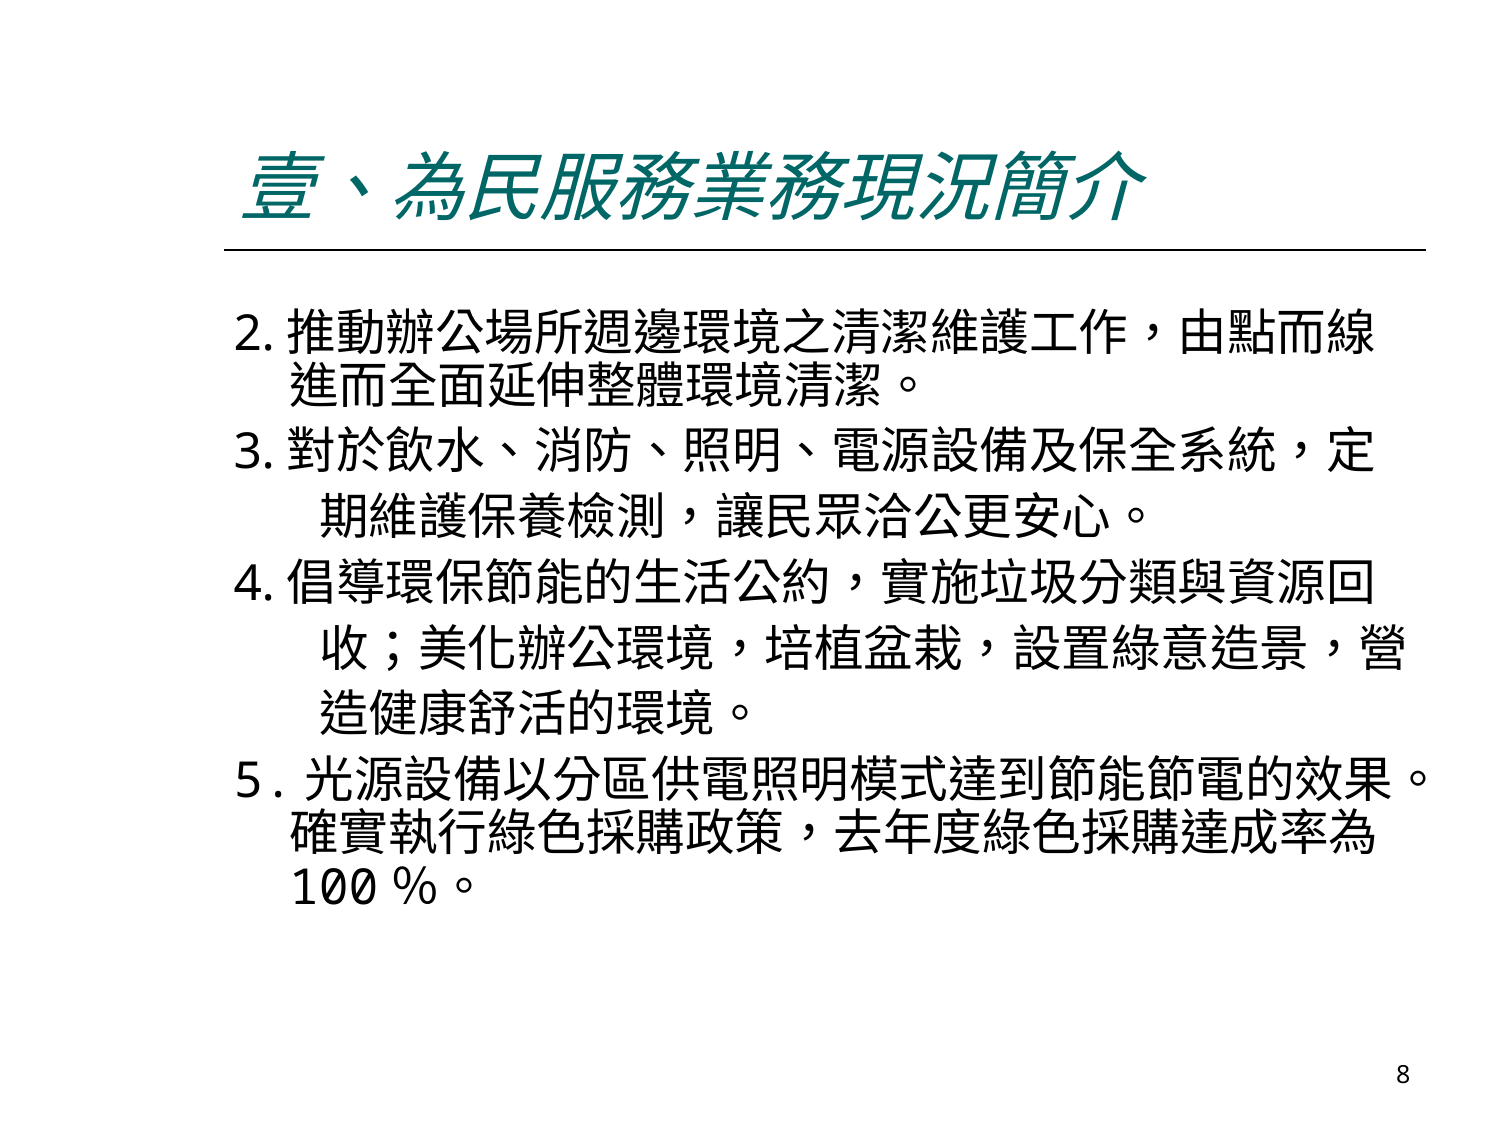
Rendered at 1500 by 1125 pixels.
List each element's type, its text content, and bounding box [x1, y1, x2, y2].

text_box <編號> [1074, 1025, 1426, 1101]
title 壹、為民服務業務現況簡介 [224, 49, 1425, 237]
list 2.推動辦公場所週邊環境之清潔維護工作，由點而線進而全面延伸整體環境清潔。 3.對於飲水、消防、照明、電源設備及保全系統，定 期維護保養檢測，讓民眾洽公更安心。 4.倡導環保節能的生活公約，實施垃圾分類與資源回 收；美化辦公環境，培植盆栽，設置綠意造景，營 造健康舒活的環境。 5.光源設備以分區供電照明模式達到節能節電的效果。確實執行綠色採購政策，去年度綠色採購達成率為 100％。 [218, 299, 1425, 975]
